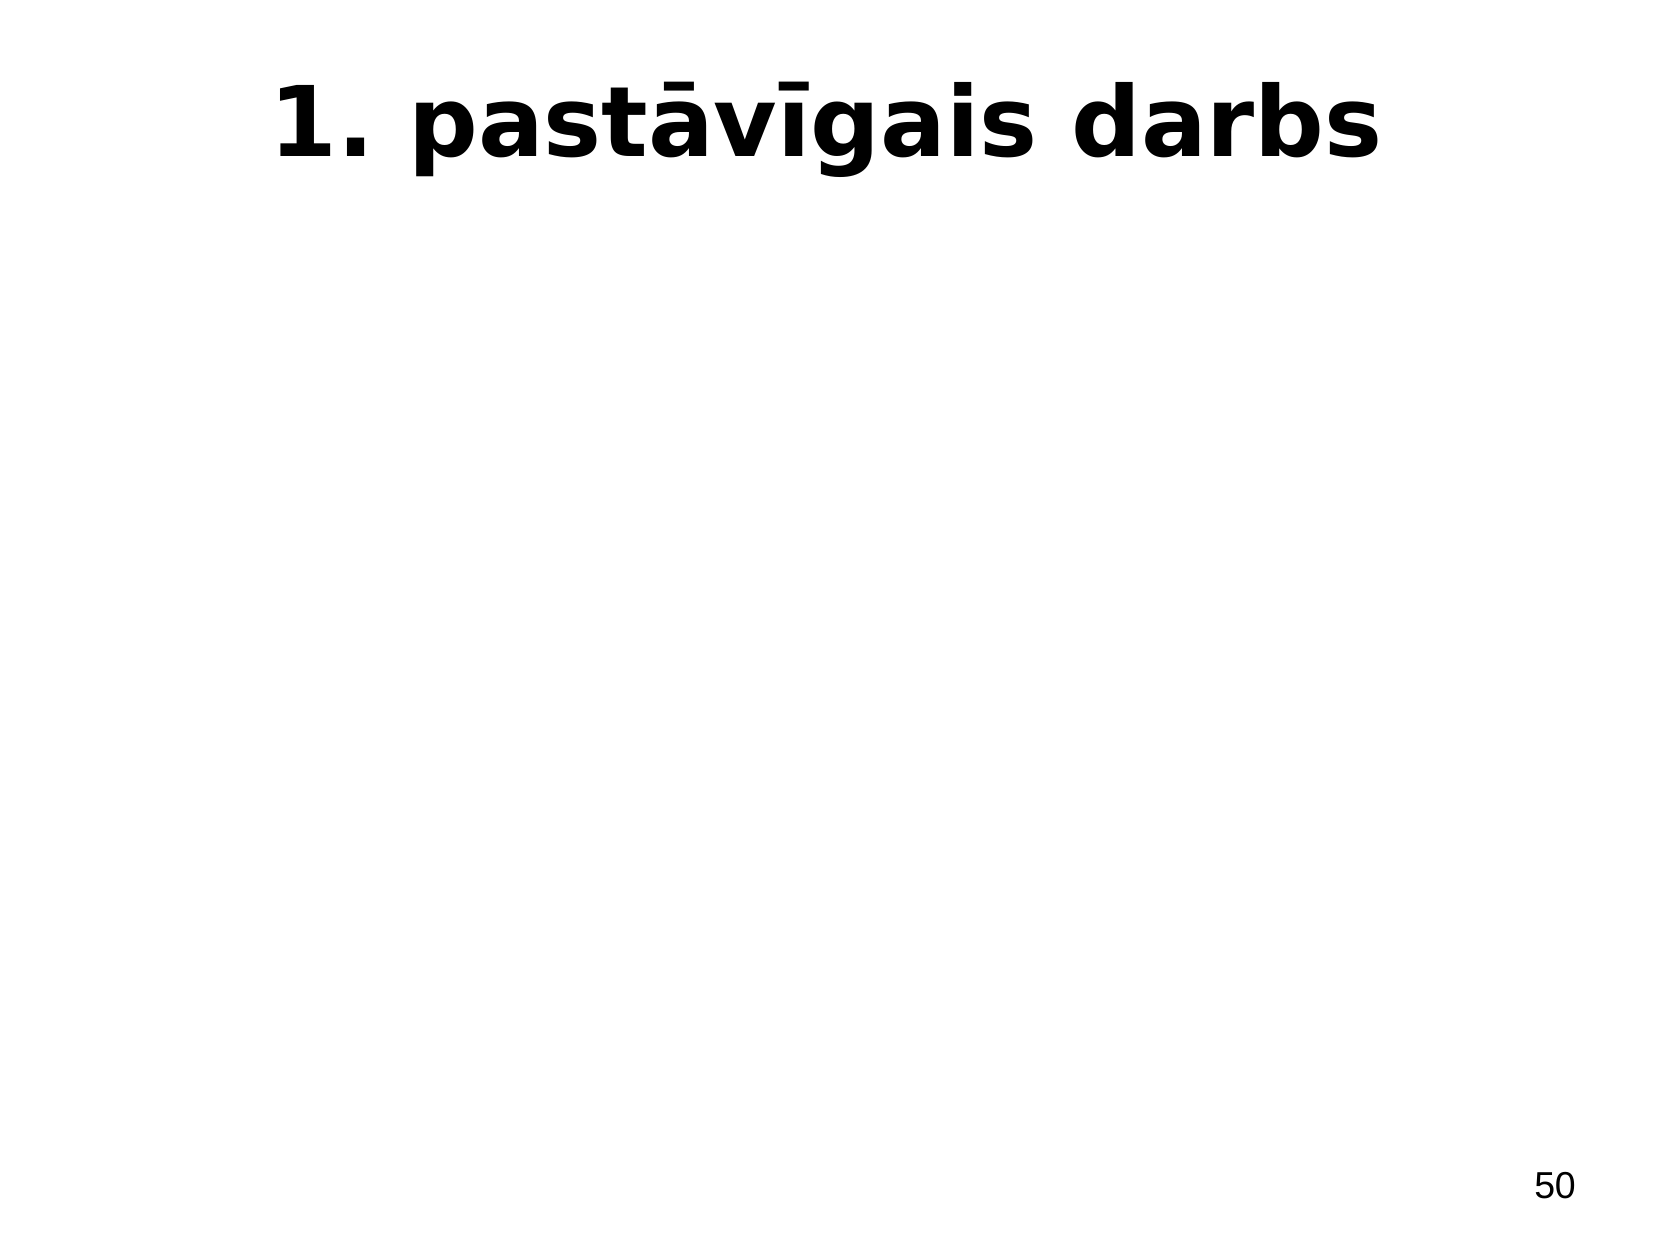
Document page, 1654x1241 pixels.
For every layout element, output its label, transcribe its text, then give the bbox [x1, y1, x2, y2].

title 1. pastāvīgais darbs [82, 49, 1571, 196]
